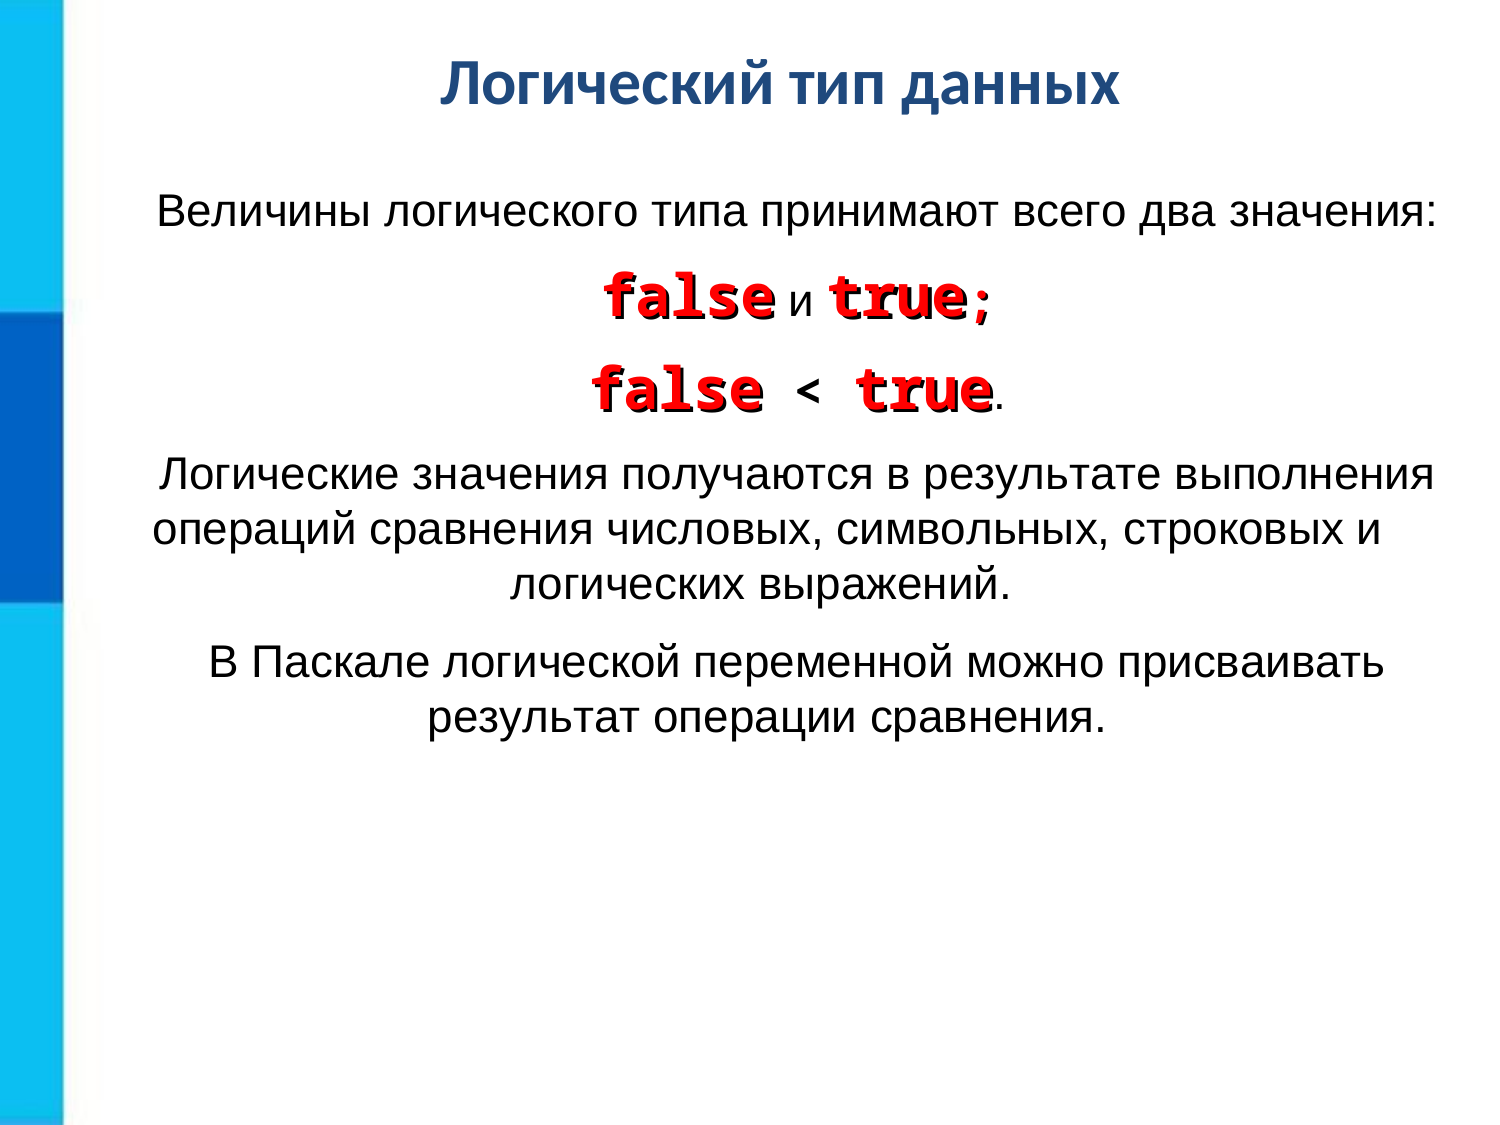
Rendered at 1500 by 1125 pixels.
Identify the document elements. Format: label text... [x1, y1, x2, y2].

text_box Логический тип данных [135, 31, 1425, 126]
picture [0, 0, 1500, 1125]
text_box Величины логического типа принимают всего два значения: false и true; false < true. Логические значения получаются в результате выполнения операций сравнения числовых, символьных, строковых и логических выражений. В Паскале логической переменной можно присваивать результат операции сравнения. [76, 172, 1459, 750]
